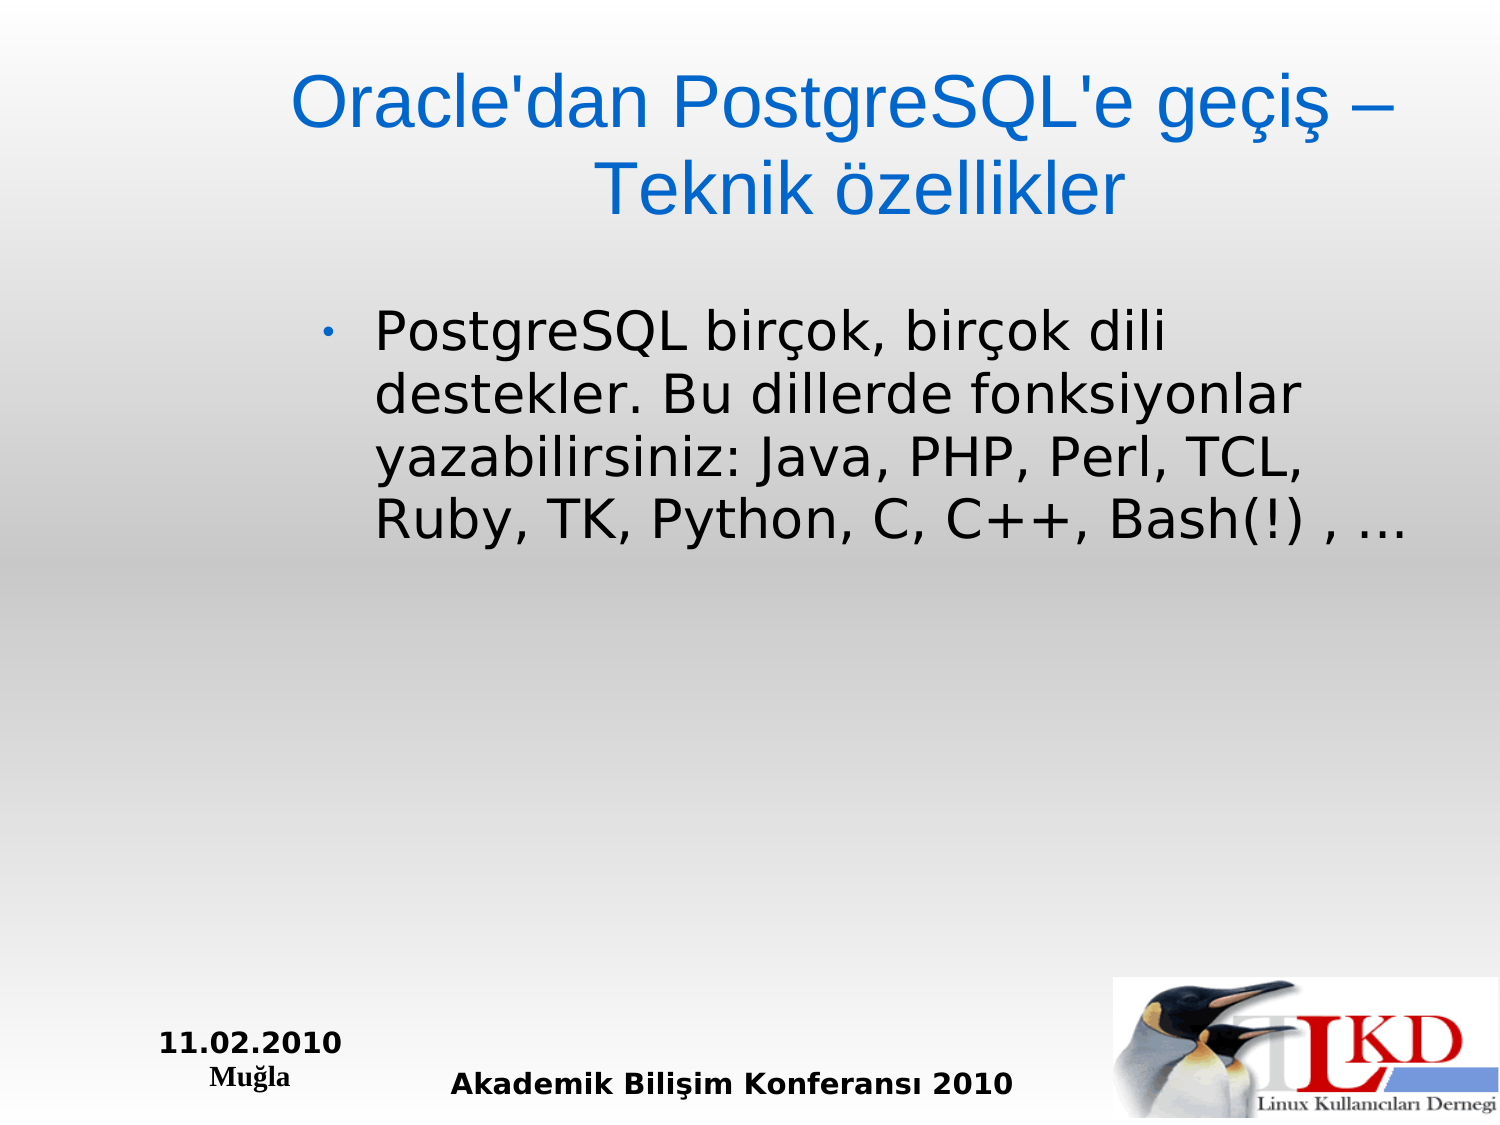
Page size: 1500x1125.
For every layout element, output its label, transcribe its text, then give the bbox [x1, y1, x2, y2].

picture [1113, 977, 1499, 1118]
title Oracle'dan PostgreSQL'e geçiş – Teknik özellikler [224, 49, 1425, 238]
list PostgreSQL birçok, birçok dili destekler. Bu dillerde fonksiyonlar yazabilirsiniz: Java, PHP, Perl, TCL, Ruby, TK, Python, C, C++, Bash(!) , ... [224, 299, 1425, 975]
